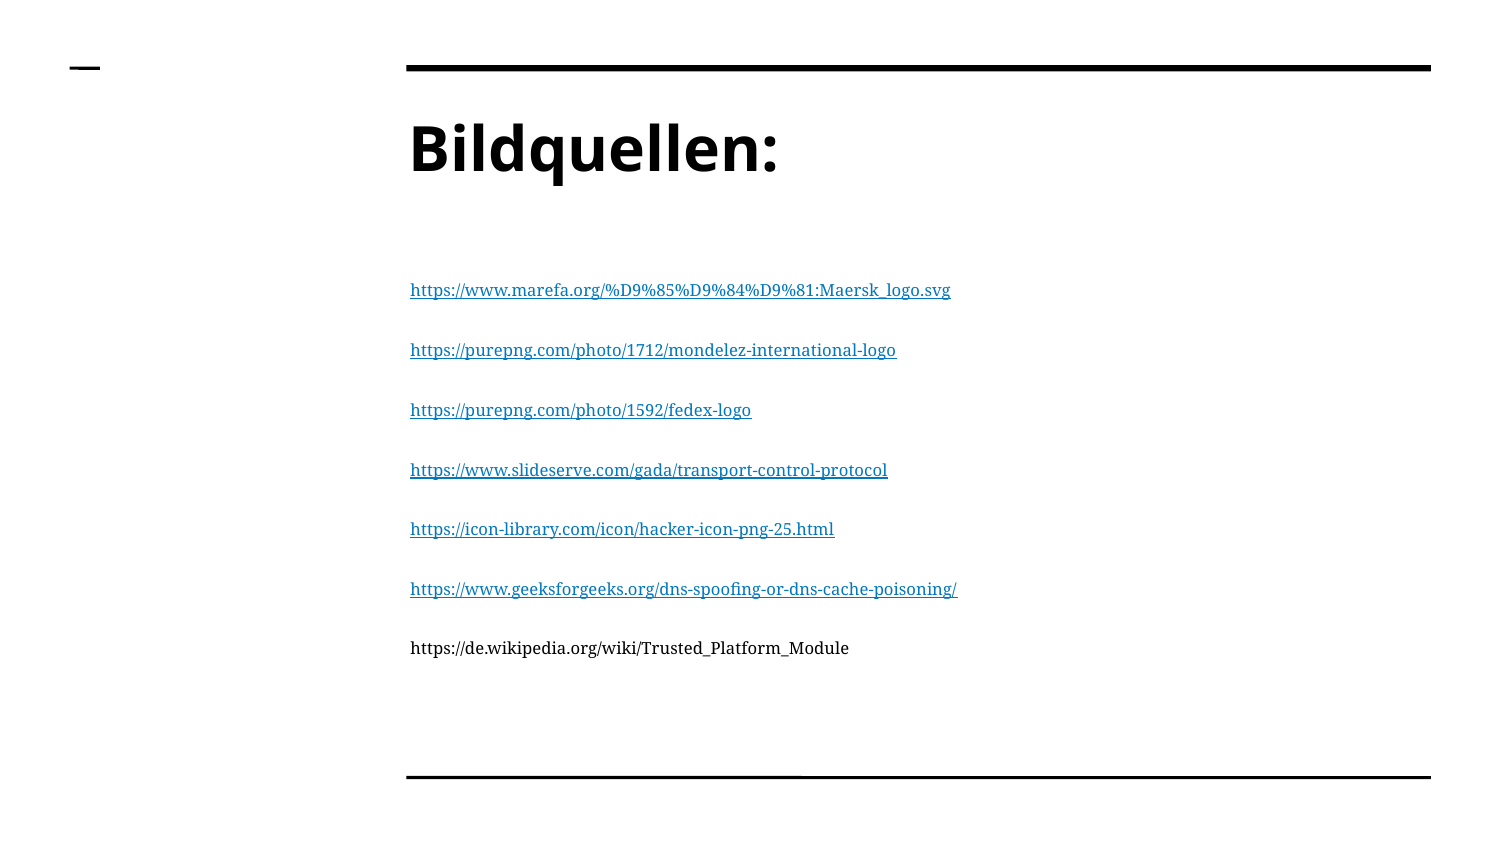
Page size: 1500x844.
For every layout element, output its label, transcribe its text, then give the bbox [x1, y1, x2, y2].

title Bildquellen: [393, 94, 1431, 199]
list https://www.marefa.org/%D9%85%D9%84%D9%81:Maersk_logo.svg https://purepng.com/photo/1712/mondelez-international-logo https://purepng.com/photo/1592/fedex-logo https://www.slideserve.com/gada/transport-control-protocol https://icon-library.com/icon/hacker-icon-png-25.html https://www.geeksforgeeks.org/dns-spoofing-or-dns-cache-poisoning/ https://de.wikipedia.org/wiki/Trusted_Platform_Module [395, 261, 1433, 755]
